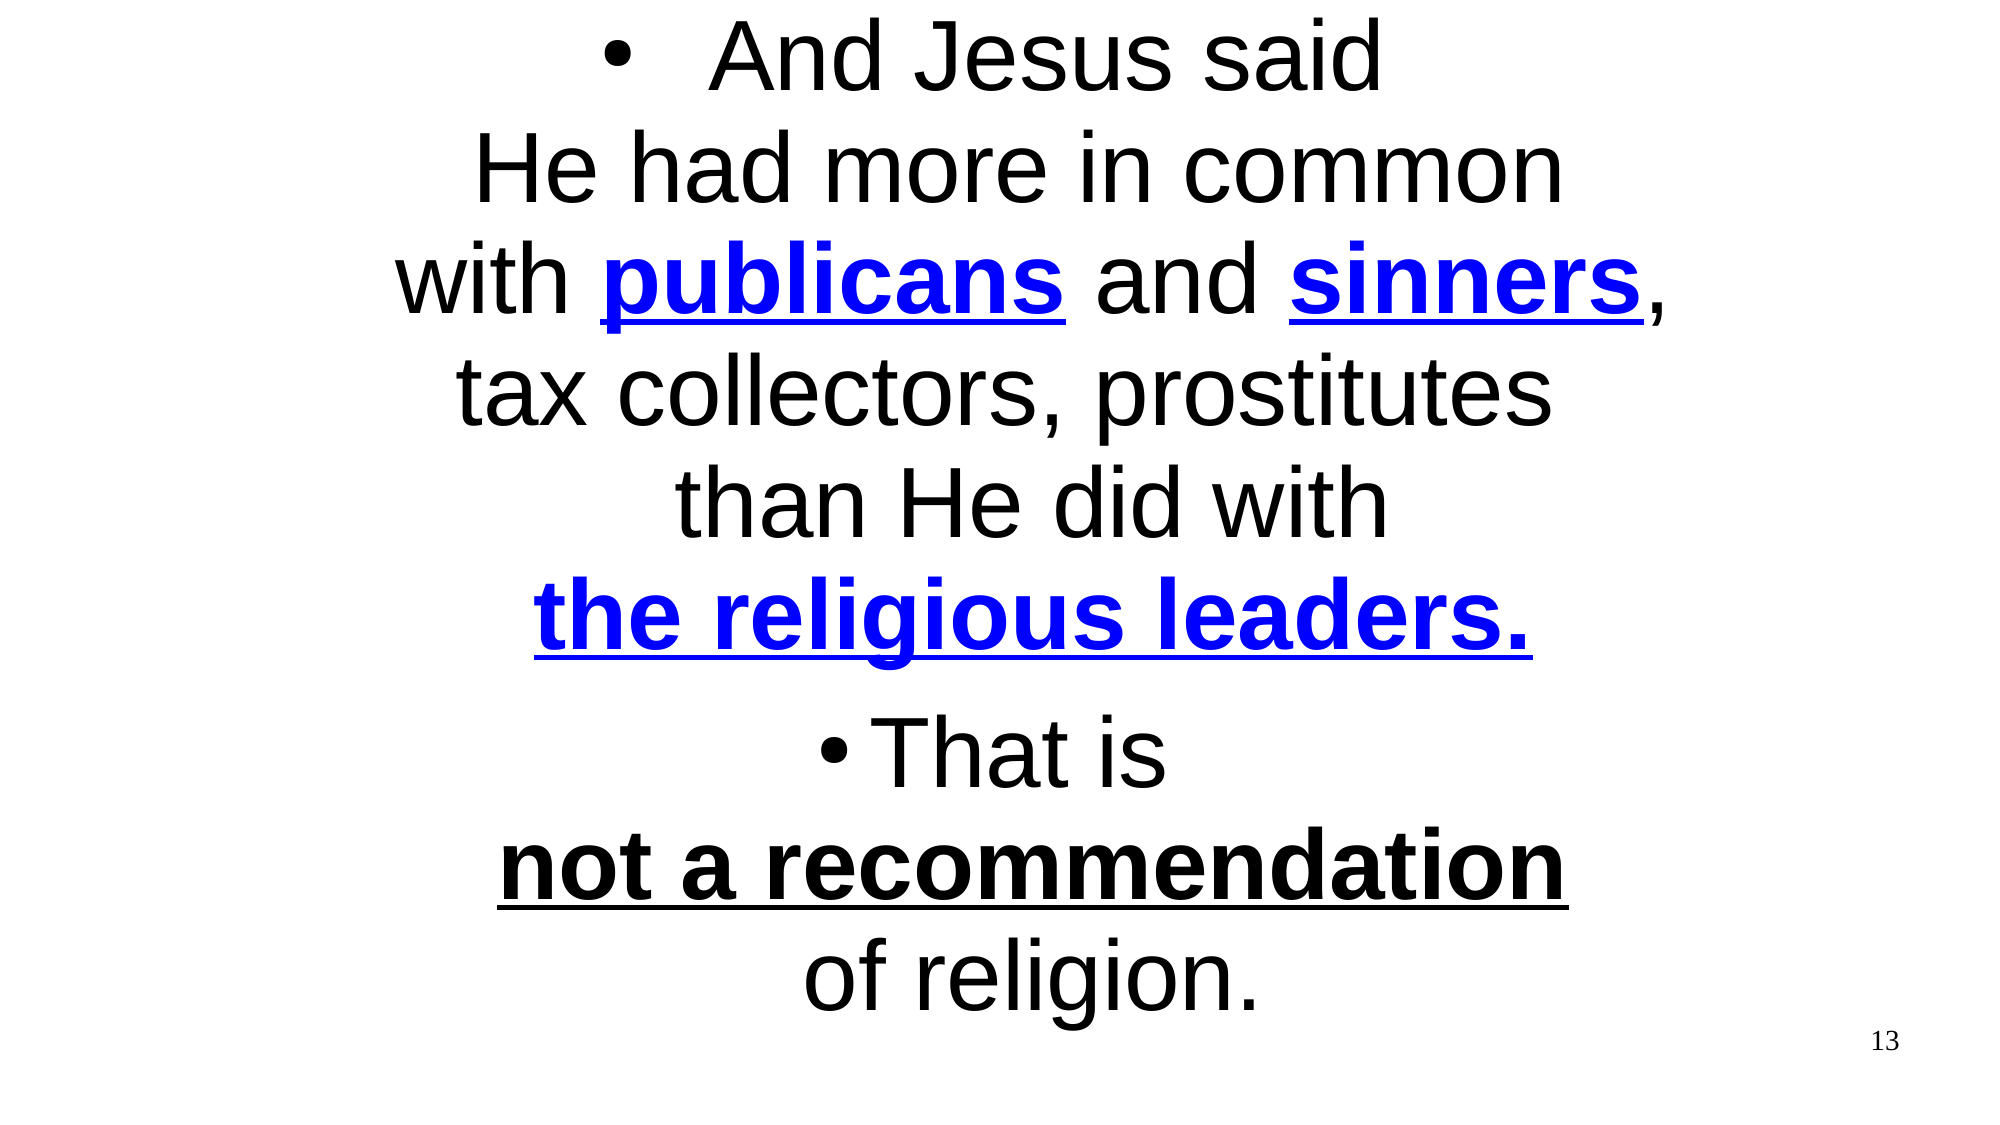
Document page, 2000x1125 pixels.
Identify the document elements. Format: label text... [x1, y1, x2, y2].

list And Jesus said He had more in common with publicans and sinners, tax collectors, prostitutes than He did with the religious leaders. That is not a recommendation of religion. [0, 0, 1996, 1123]
